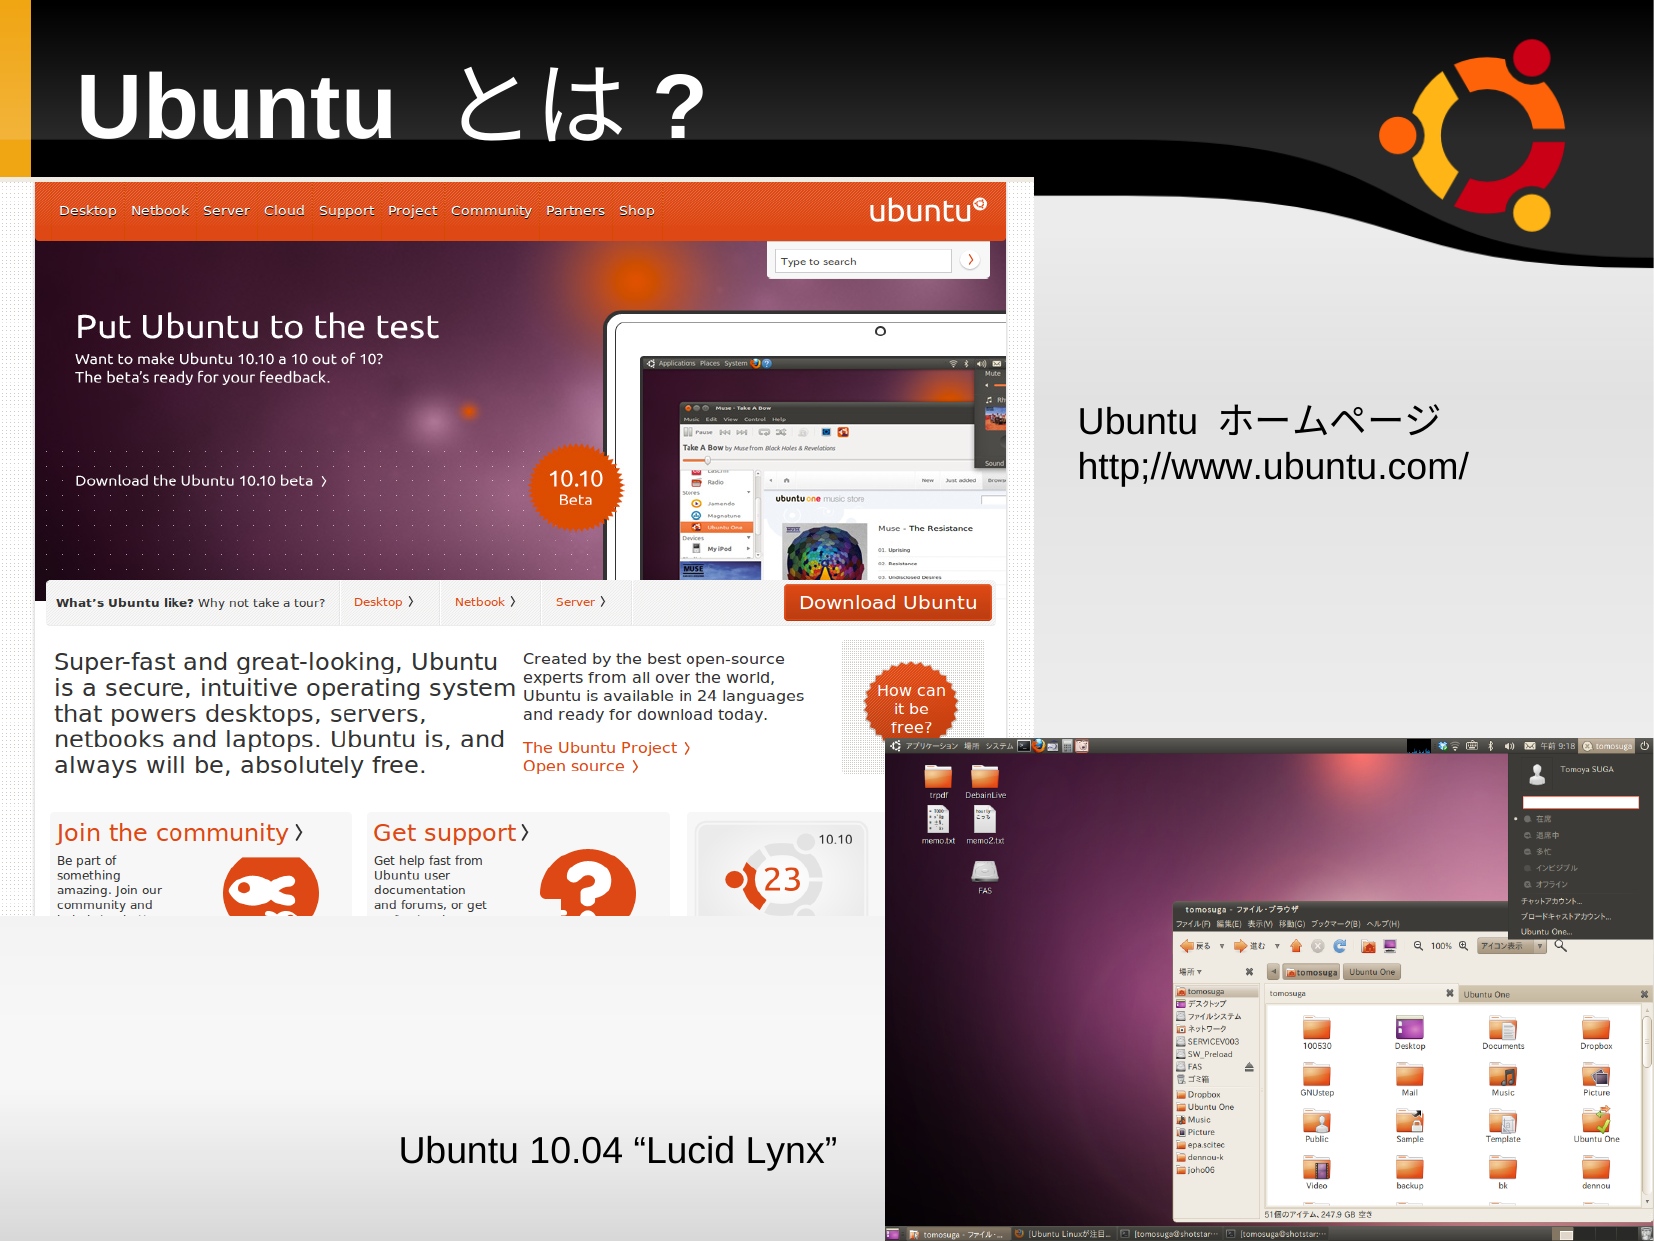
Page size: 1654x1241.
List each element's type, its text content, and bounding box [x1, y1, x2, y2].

text_box Ubuntu 10.04 “Lucid Lynx” [383, 1122, 857, 1179]
picture [0, 0, 1654, 1241]
text_box Ubuntu ホームページ http;//www.ubuntu.com/ [1062, 383, 1595, 483]
title Ubuntu とは? [76, 7, 1565, 200]
